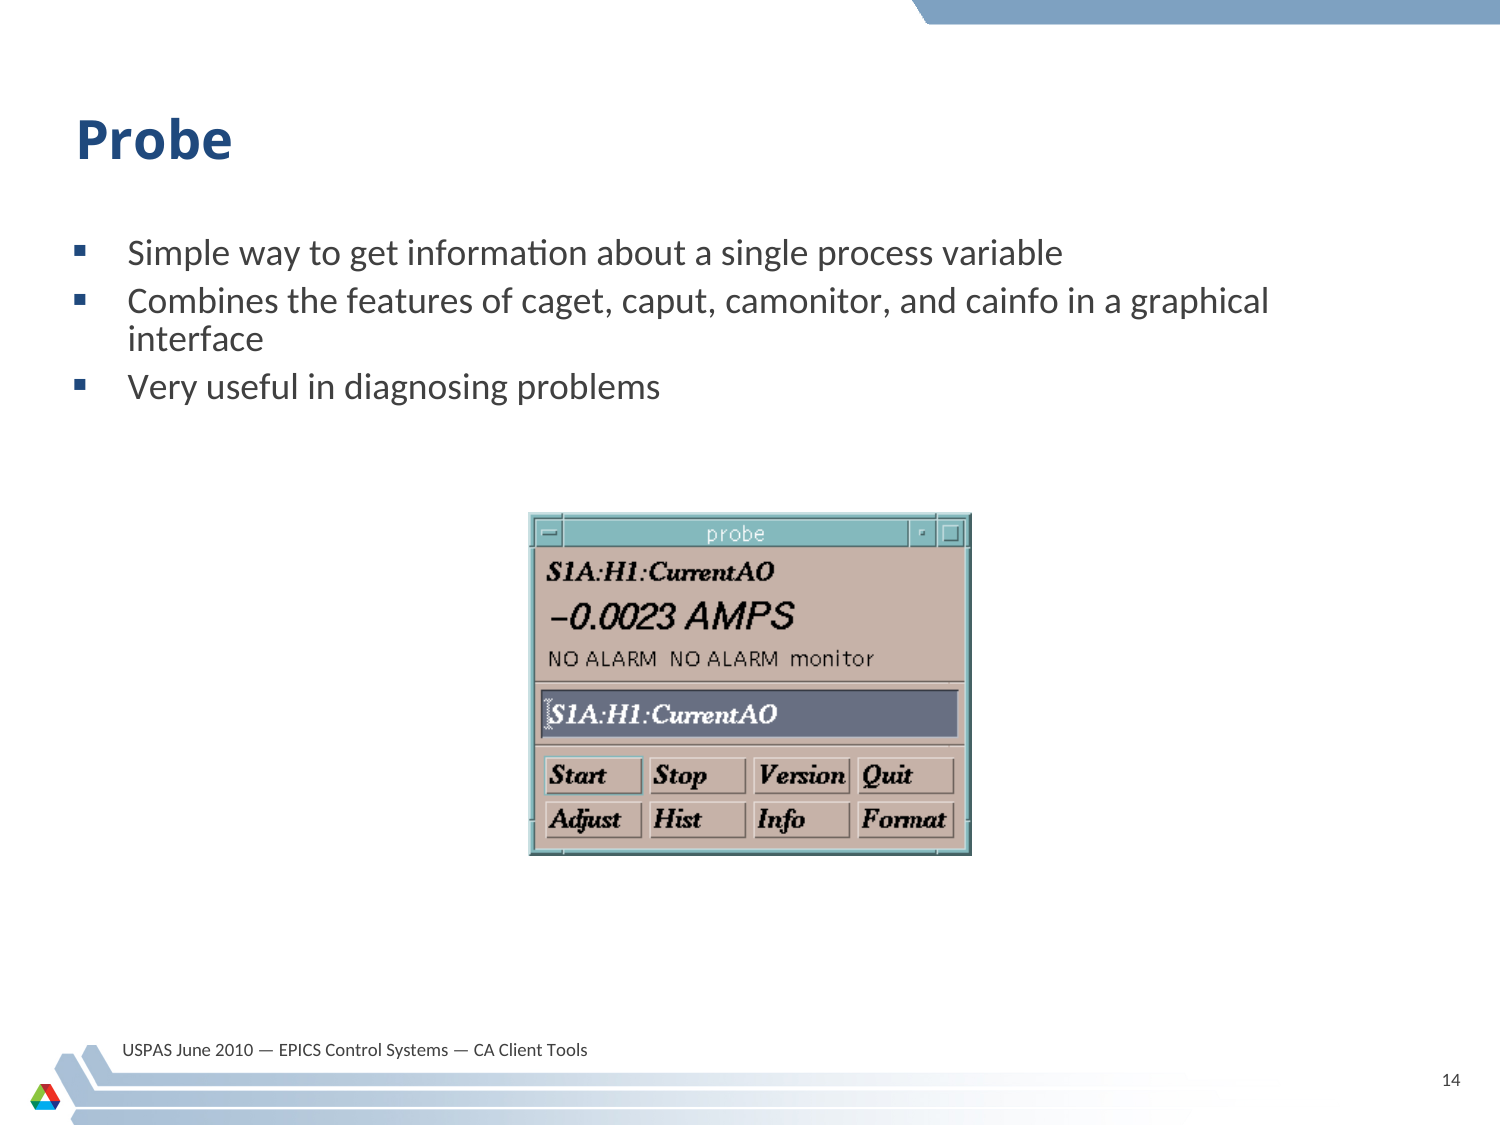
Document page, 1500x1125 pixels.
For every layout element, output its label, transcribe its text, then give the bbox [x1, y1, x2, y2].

title Probe [75, 45, 1426, 233]
picture [528, 512, 972, 856]
picture [0, 1037, 1500, 1125]
list Simple way to get information about a single process variable Combines the features of caget, caput, camonitor, and cainfo in a graphical interface Very useful in diagnosing problems [56, 229, 1359, 741]
picture [0, 0, 1500, 26]
